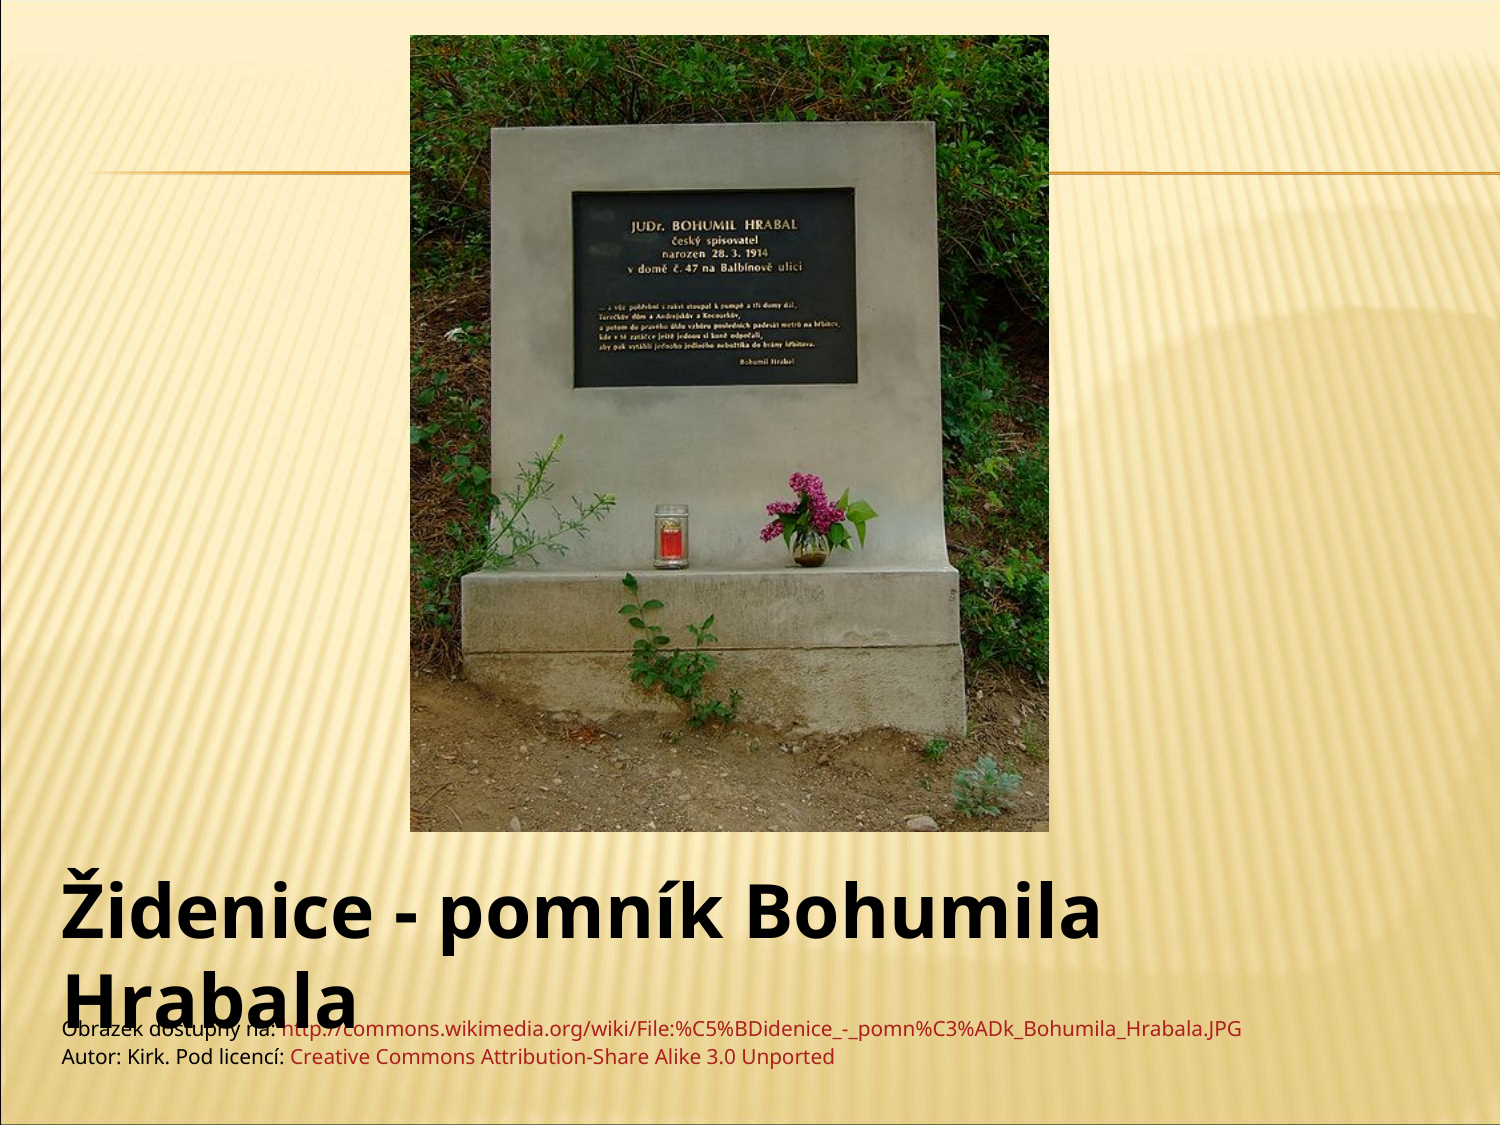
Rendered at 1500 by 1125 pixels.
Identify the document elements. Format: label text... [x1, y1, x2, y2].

text_box Židenice - pomník Bohumila Hrabala [46, 855, 1430, 1051]
picture [0, 0, 1500, 1125]
text_box Obrázek dostupný na: http://commons.wikimedia.org/wiki/File:%C5%BDidenice_-_pomn%C3%ADk_Bohumila_Hrabala.JPG Autor: Kirk. Pod licencí: Creative Commons Attribution-Share Alike 3.0 Unported [46, 1007, 1500, 1080]
